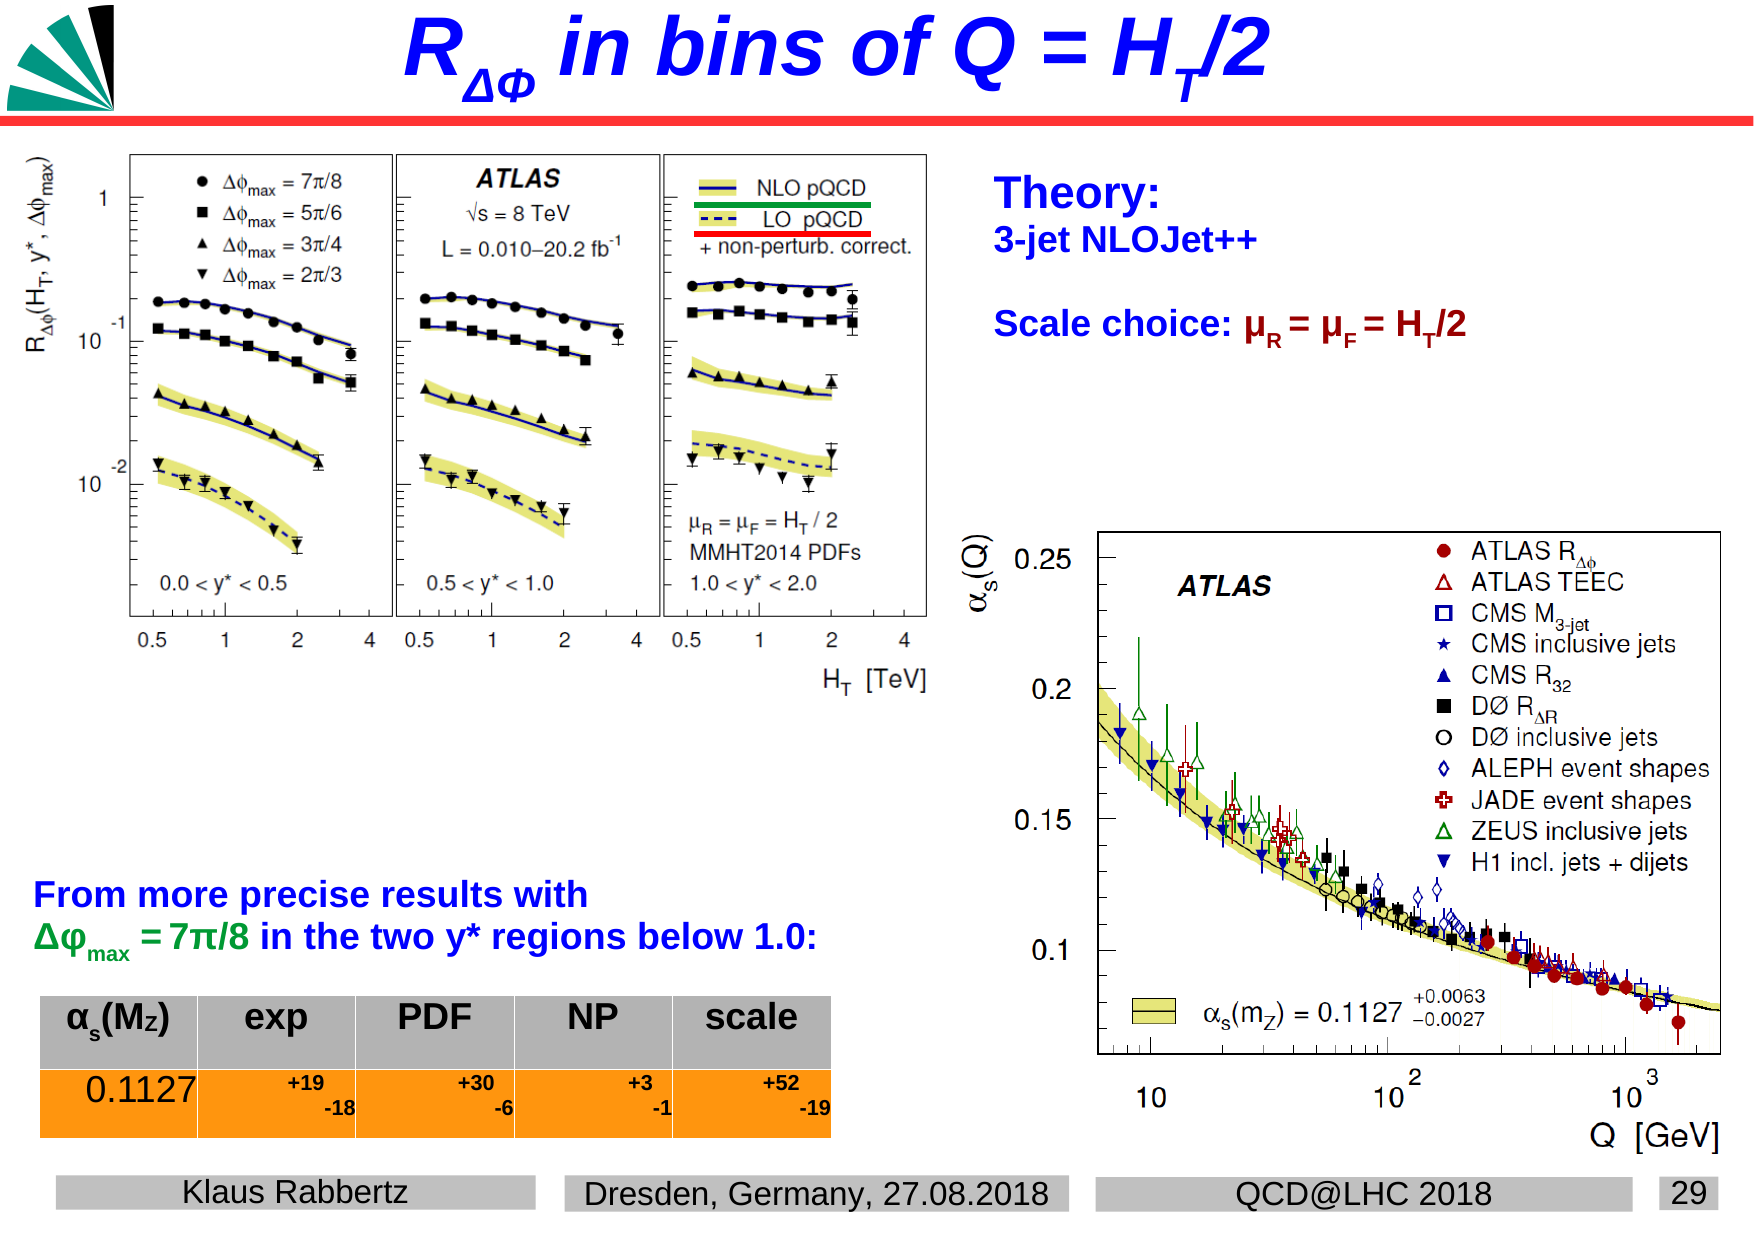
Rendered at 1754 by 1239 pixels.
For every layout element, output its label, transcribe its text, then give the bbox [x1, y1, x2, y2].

text_box Theory: 3-jet NLOJet++ Scale choice: μR = μF = HT/2 [981, 160, 1728, 359]
table_cell +30-6 [356, 1070, 514, 1138]
table_header PDF [356, 996, 514, 1069]
table_header NP [515, 996, 672, 1069]
table_header scale [673, 996, 831, 1069]
table_cell +52-19 [673, 1070, 831, 1138]
table_header exp [198, 996, 355, 1069]
title RΔΦ in bins of Q = HT/2 [129, 0, 1545, 114]
table_header αs(MZ) [40, 996, 197, 1069]
table_cell +3-1 [515, 1070, 672, 1138]
picture [7, 5, 114, 112]
picture [19, 145, 937, 701]
table_cell 0.1127 [40, 1070, 197, 1138]
table_cell +19-18 [198, 1070, 355, 1138]
picture [957, 522, 1727, 1160]
text_box From more precise results with Δφmax = 7π/8 in the two y* regions below 1.0: [21, 867, 925, 973]
